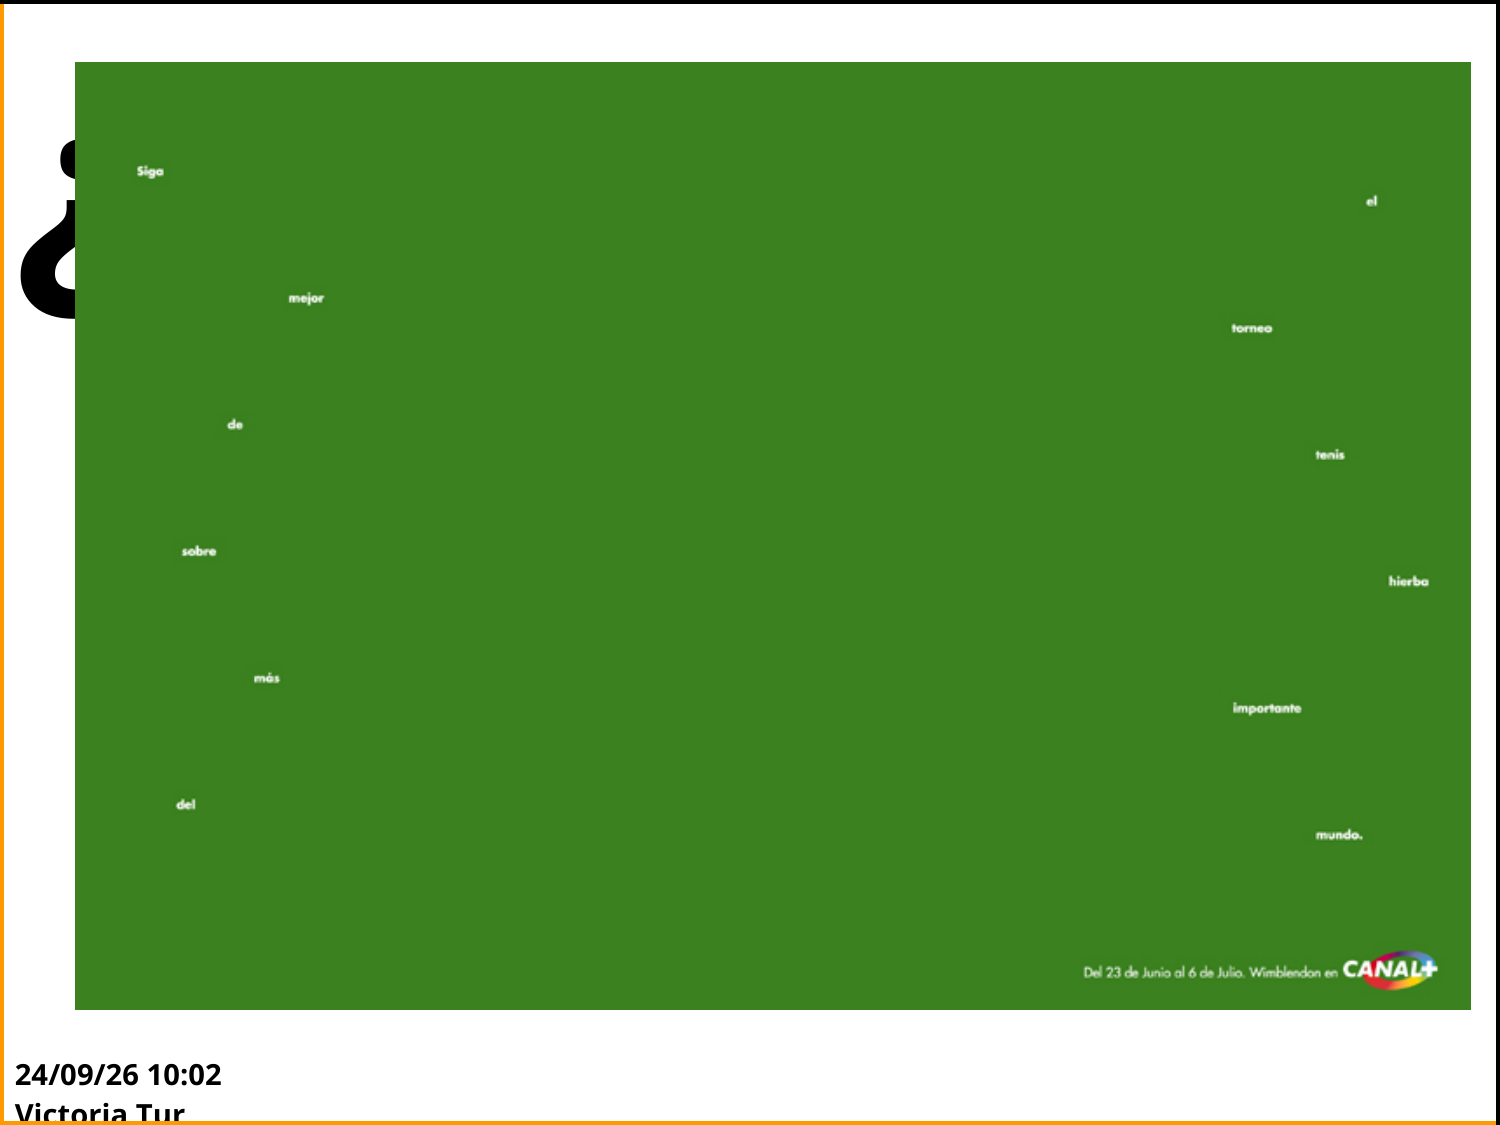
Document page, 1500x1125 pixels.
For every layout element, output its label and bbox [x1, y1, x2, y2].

picture [75, 62, 1471, 1010]
